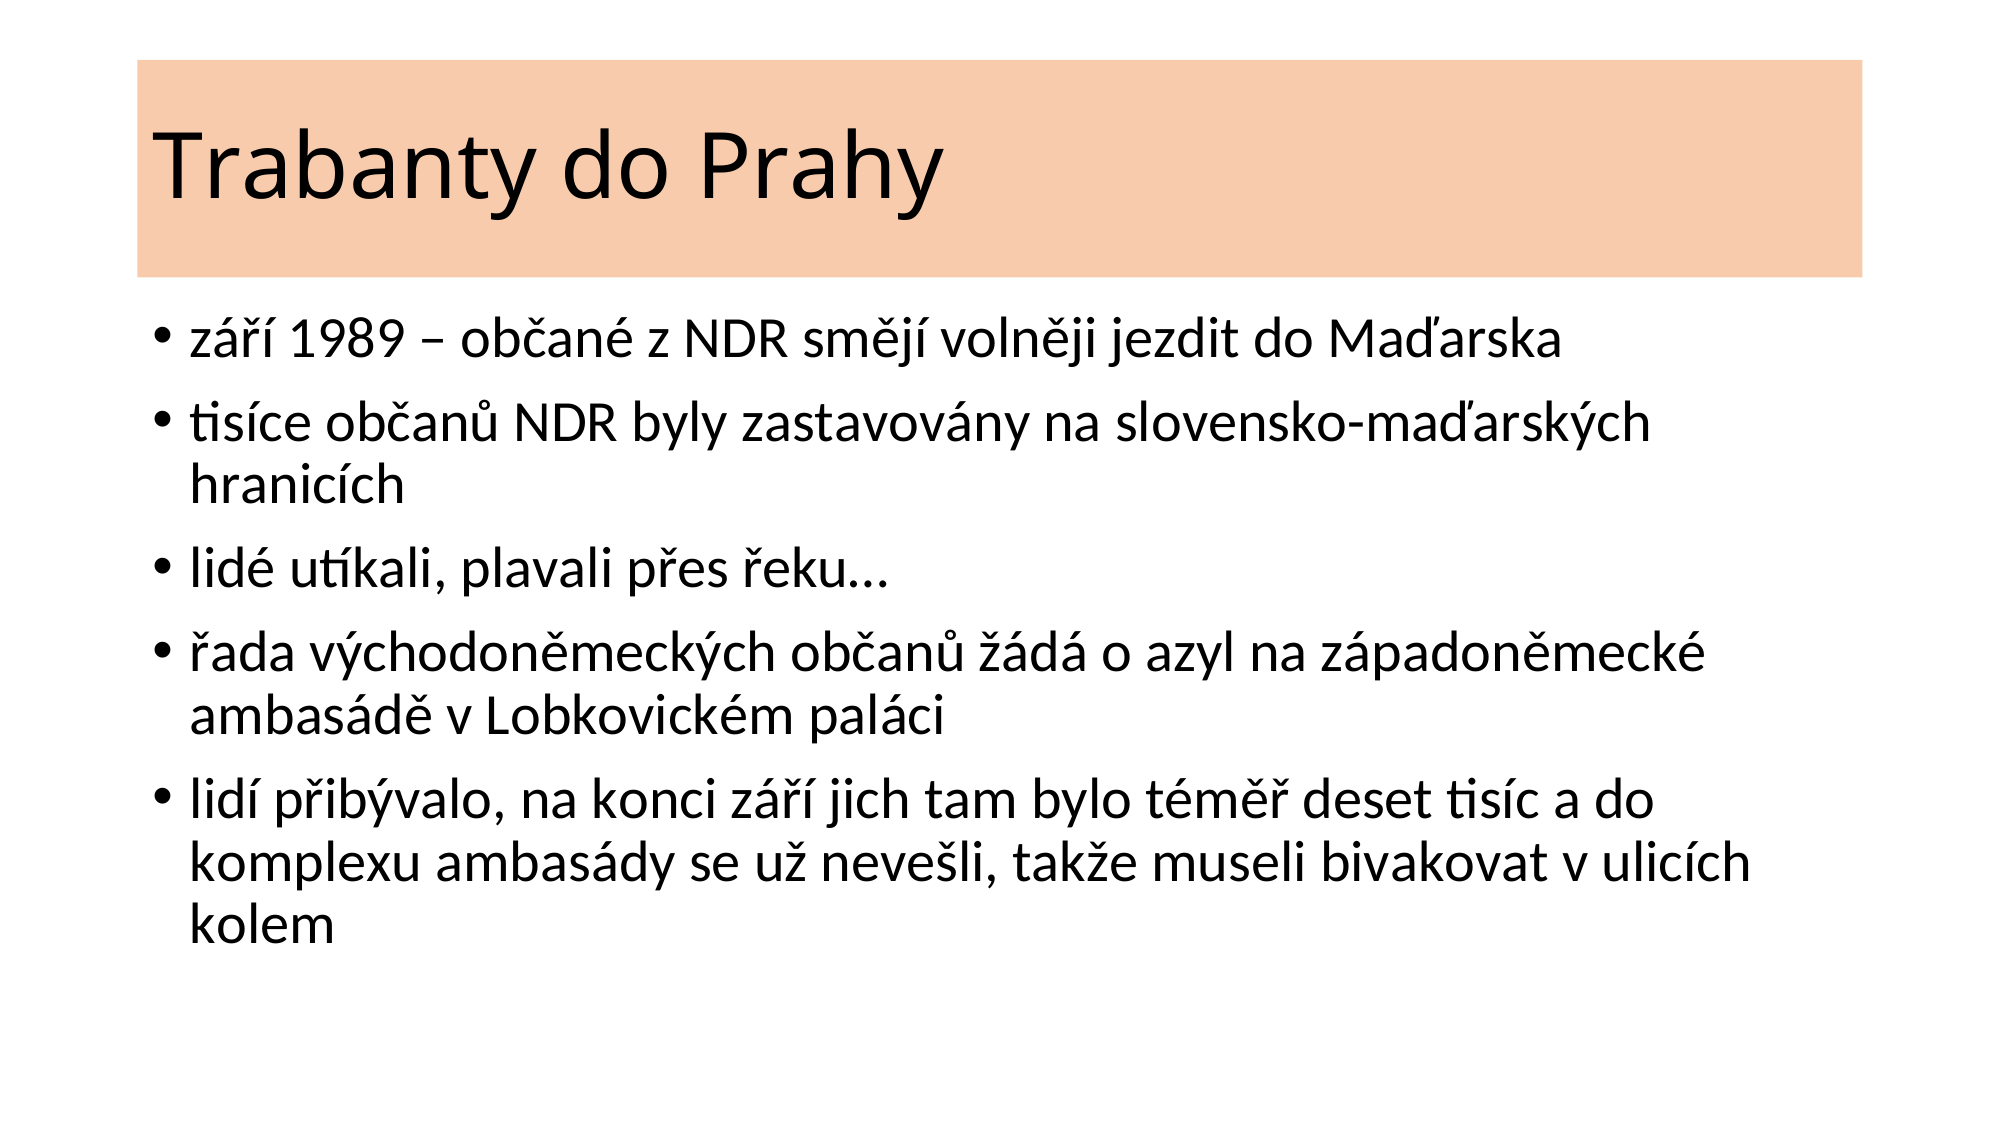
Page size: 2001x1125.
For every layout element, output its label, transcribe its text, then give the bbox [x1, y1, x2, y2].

title Trabanty do Prahy [137, 59, 1863, 278]
list září 1989 – občané z NDR smějí volněji jezdit do Maďarska tisíce občanů NDR byly zastavovány na slovensko-maďarských hranicích lidé utíkali, plavali přes řeku… řada východoněmeckých občanů žádá o azyl na západoněmecké ambasádě v Lobkovickém paláci lidí přibývalo, na konci září jich tam bylo téměř deset tisíc a do komplexu ambasády se už nevešli, takže museli bivakovat v ulicích kolem [137, 299, 1863, 1014]
